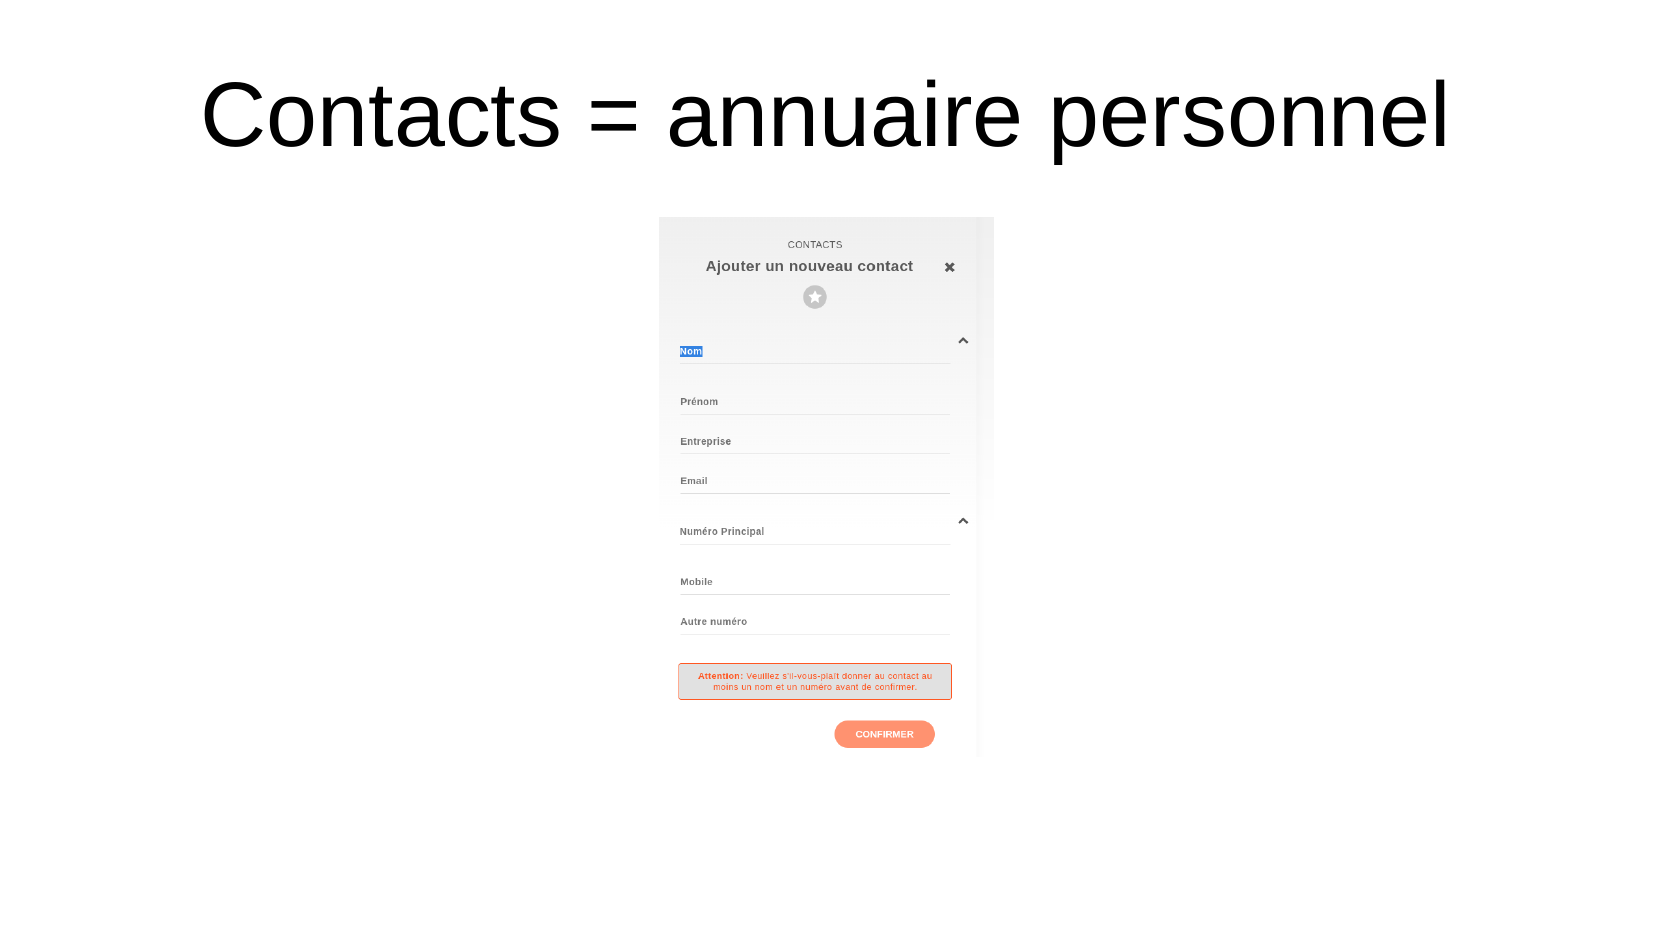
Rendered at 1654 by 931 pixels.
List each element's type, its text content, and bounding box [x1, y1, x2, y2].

picture [659, 217, 994, 758]
title Contacts = annuaire personnel [82, 37, 1571, 193]
